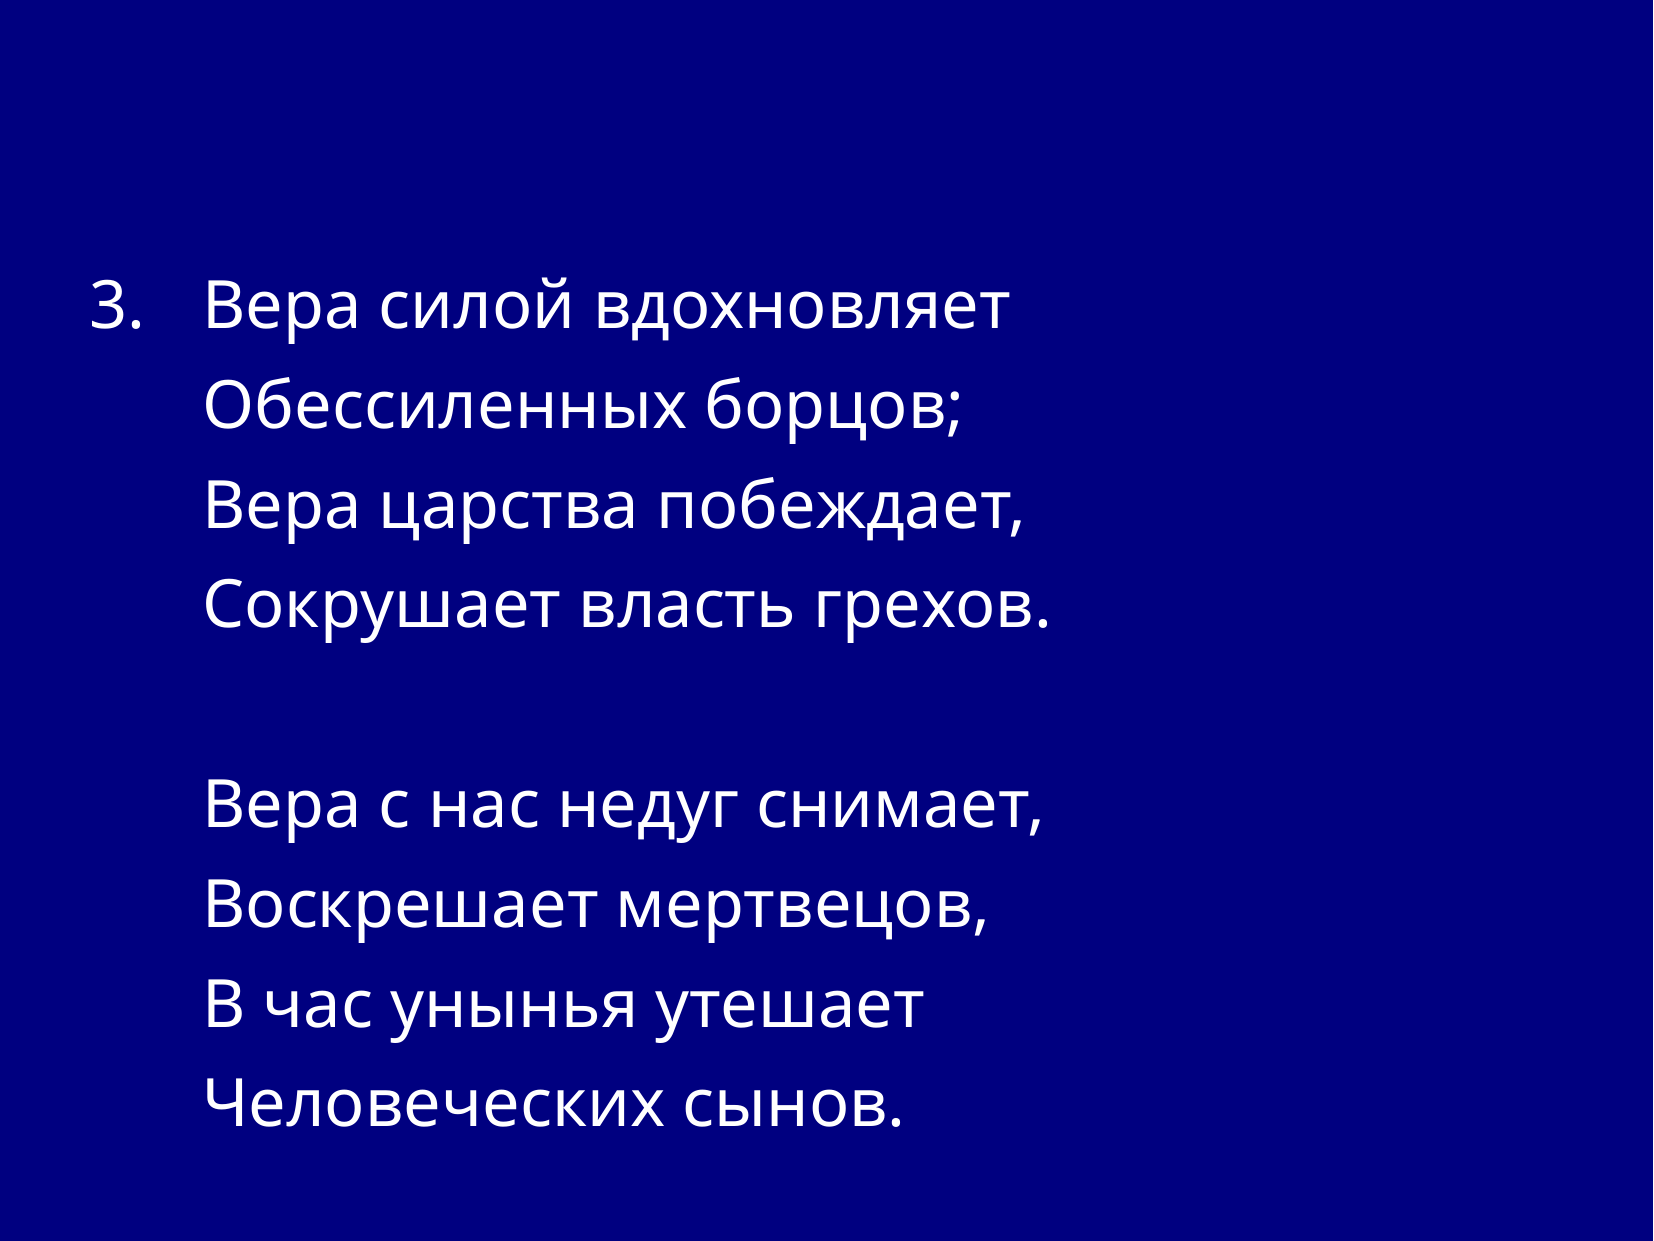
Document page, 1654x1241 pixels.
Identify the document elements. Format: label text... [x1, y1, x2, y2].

text_box 3. Вера силой вдохновляет Обессиленных борцов; Вера царства побеждает, Сокрушает власть грехов. Вера с нас недуг снимает, Воскрешает мертвецов, В час унынья утешает Человеческих сынов. [75, 150, 1576, 1163]
